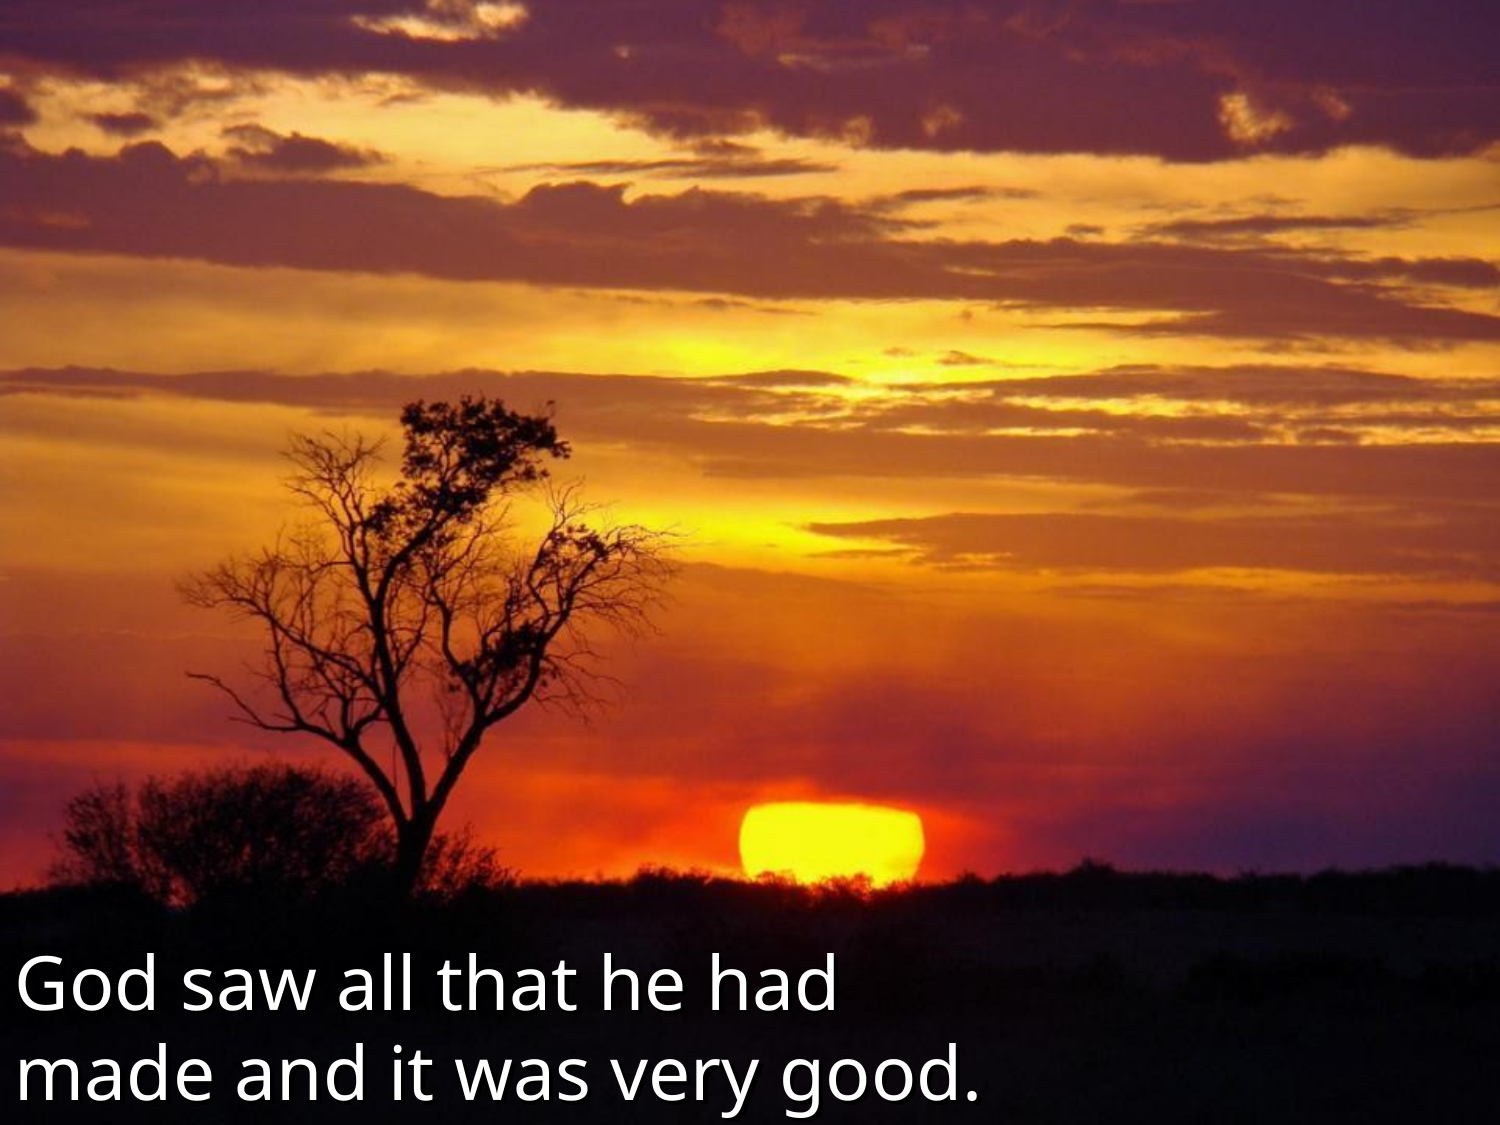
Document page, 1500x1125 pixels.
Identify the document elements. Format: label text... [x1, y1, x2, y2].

text_box God saw all that he had made and it was very good. [0, 928, 1046, 1124]
picture [0, 0, 1500, 1125]
